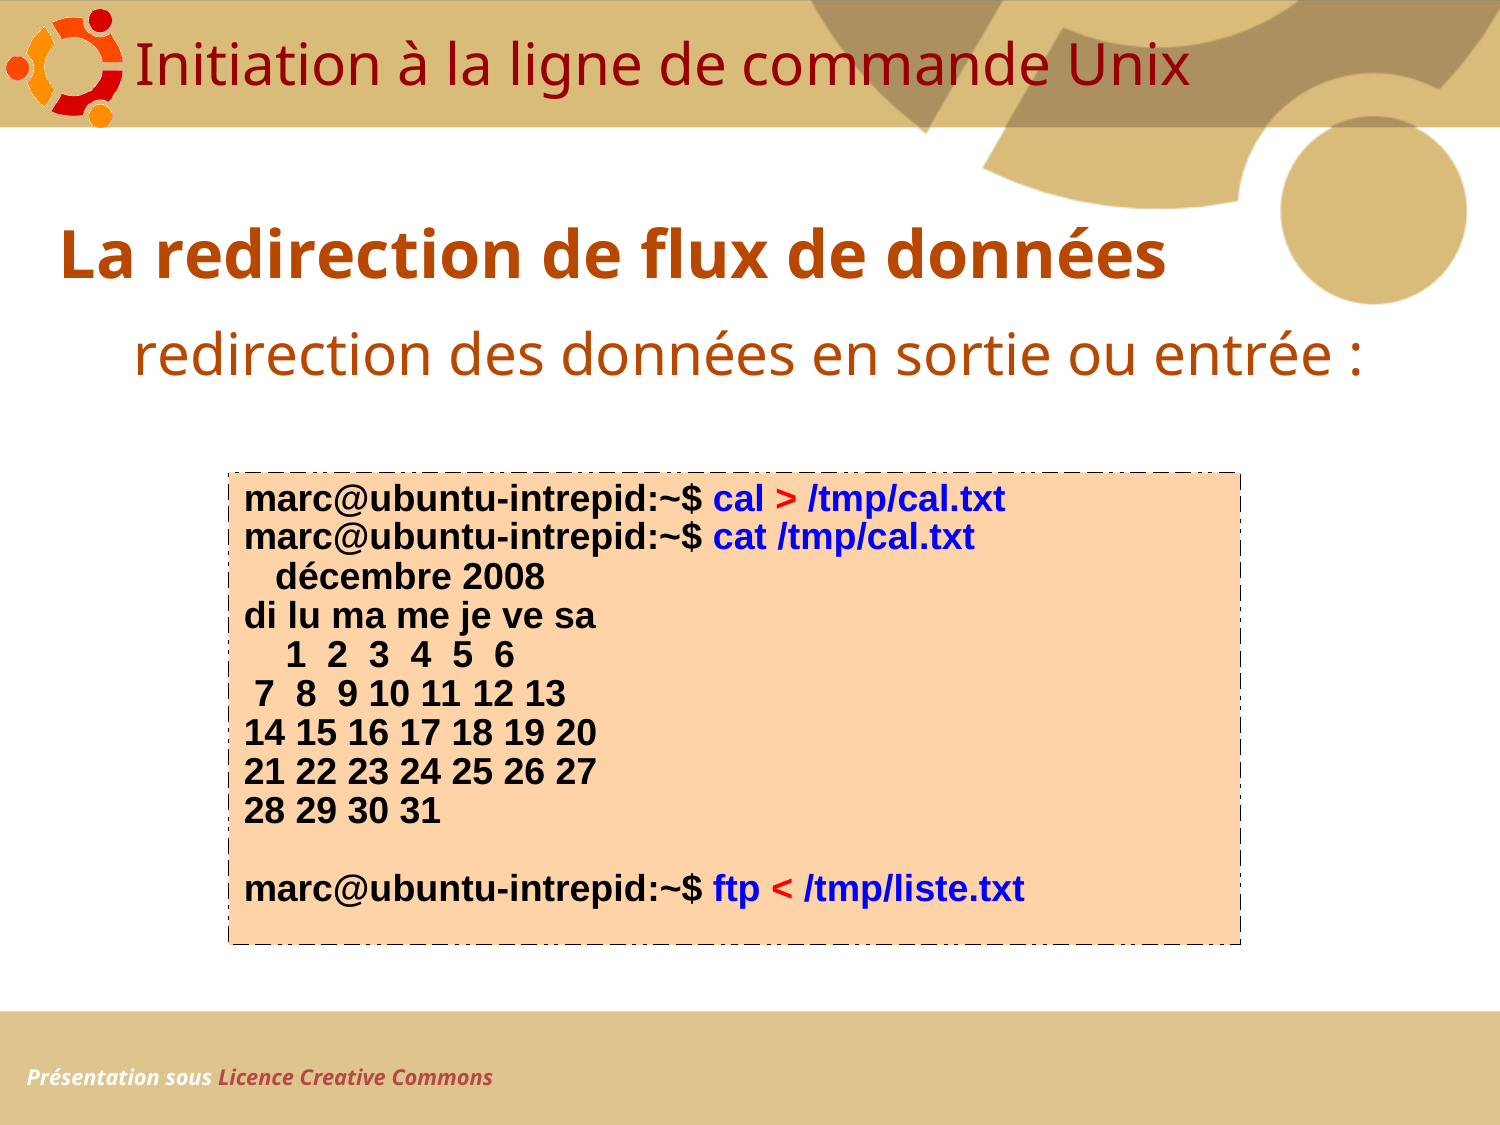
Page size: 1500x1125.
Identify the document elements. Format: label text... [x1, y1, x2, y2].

picture [0, 0, 1500, 557]
title Initiation à la ligne de commande Unix [135, 0, 1417, 177]
text_box marc@ubuntu-intrepid:~$ cal > /tmp/cal.txt marc@ubuntu-intrepid:~$ cat /tmp/cal.txt décembre 2008 di lu ma me je ve sa 1 2 3 4 5 6 7 8 9 10 11 12 13 14 15 16 17 18 19 20 21 22 23 24 25 26 27 28 29 30 31 marc@ubuntu-intrepid:~$ ftp < /tmp/liste.txt [228, 472, 1241, 945]
list La redirection de flux de données redirection des données en sortie ou entrée : [59, 206, 1388, 893]
